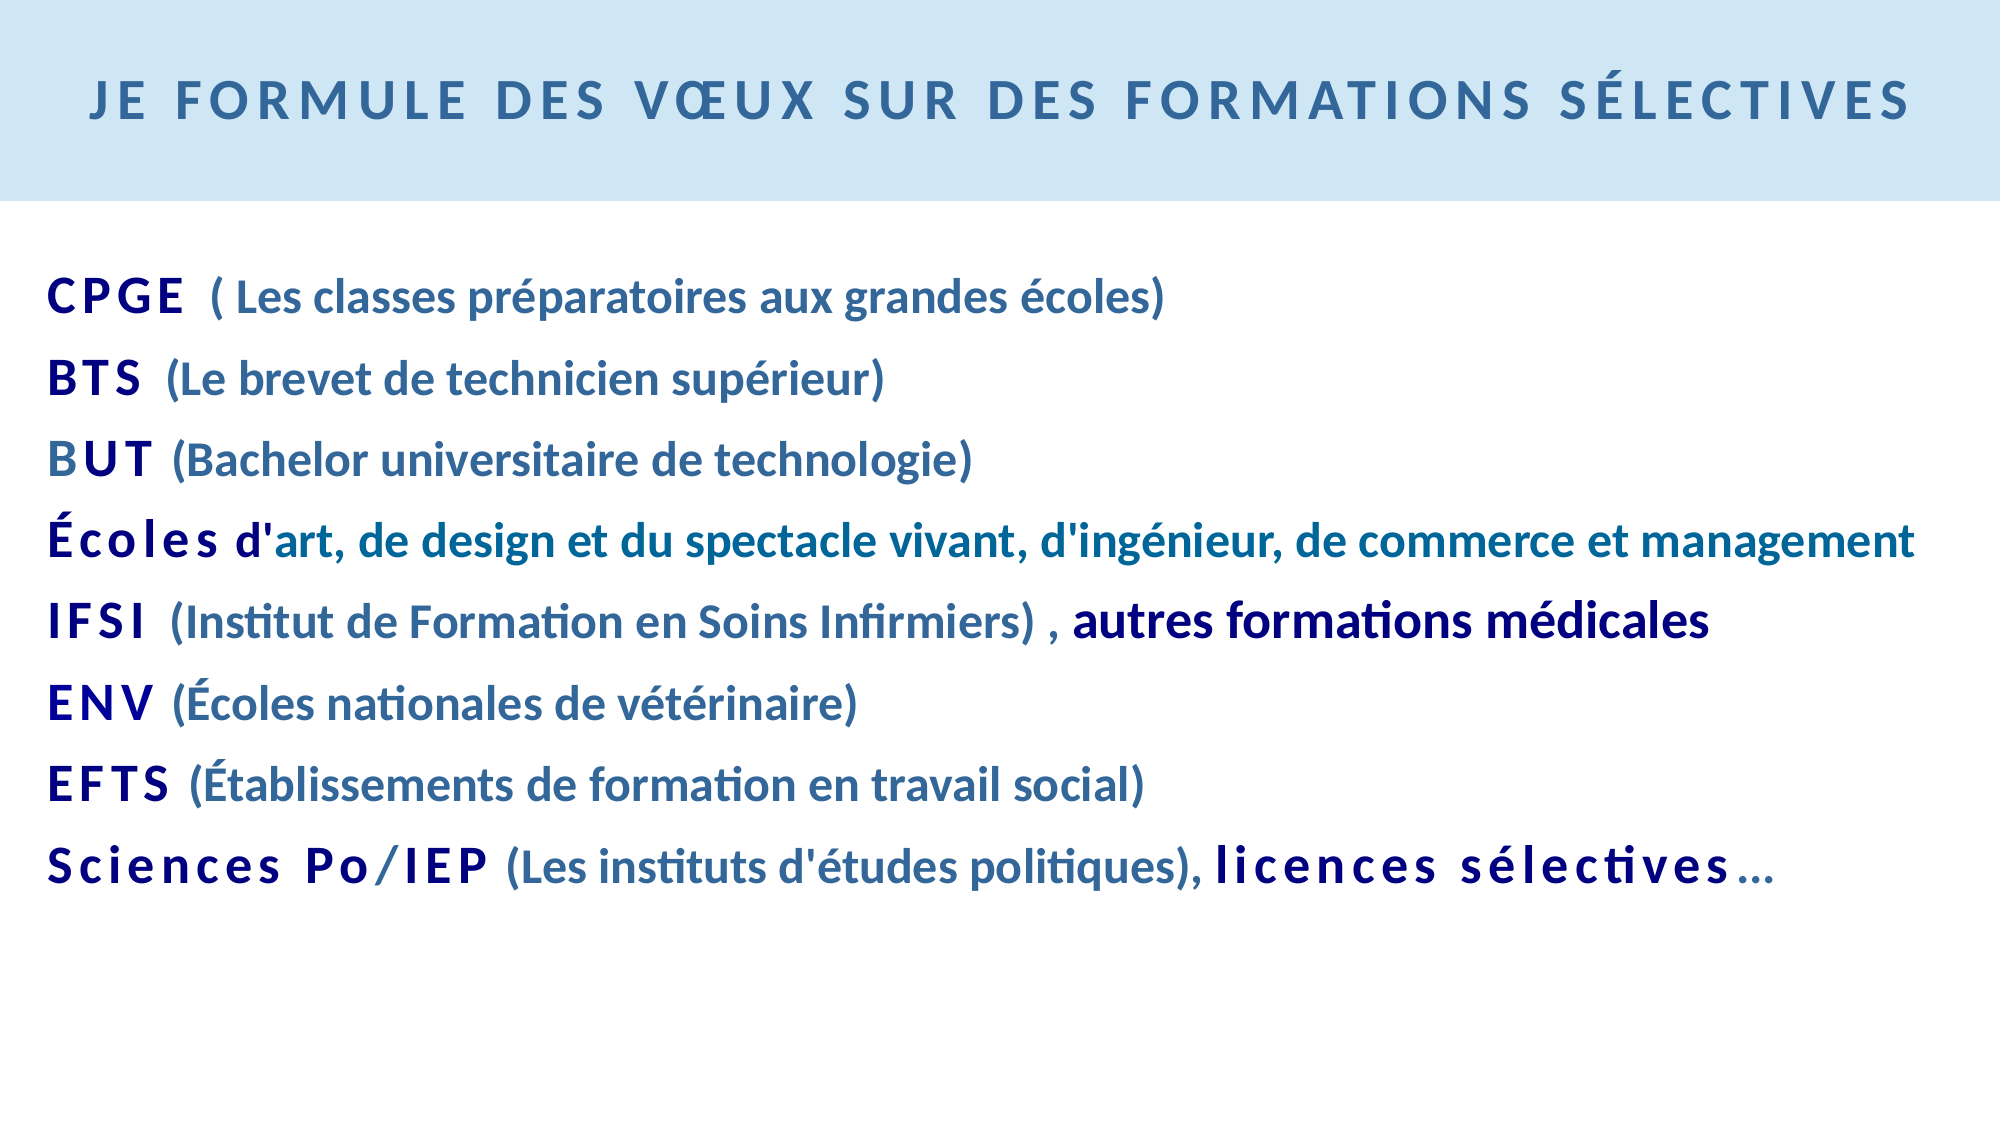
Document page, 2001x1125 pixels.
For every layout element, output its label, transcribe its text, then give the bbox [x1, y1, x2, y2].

title JE FORMULE DES VŒUX SUR DES FORMATIONS SÉLECTIVES [0, 0, 2000, 201]
list CPGE ( Les classes préparatoires aux grandes écoles) BTS (Le brevet de technicien supérieur) BUT (Bachelor universitaire de technologie) Écoles d'art, de design et du spectacle vivant, d'ingénieur, de commerce et management IFSI (Institut de Formation en Soins Infirmiers) , autres formations médicales ENV (Écoles nationales de vétérinaire) EFTS (Établissements de formation en travail social) Sciences Po/IEP (Les instituts d'études politiques), licences sélectives... [47, 245, 1938, 1100]
